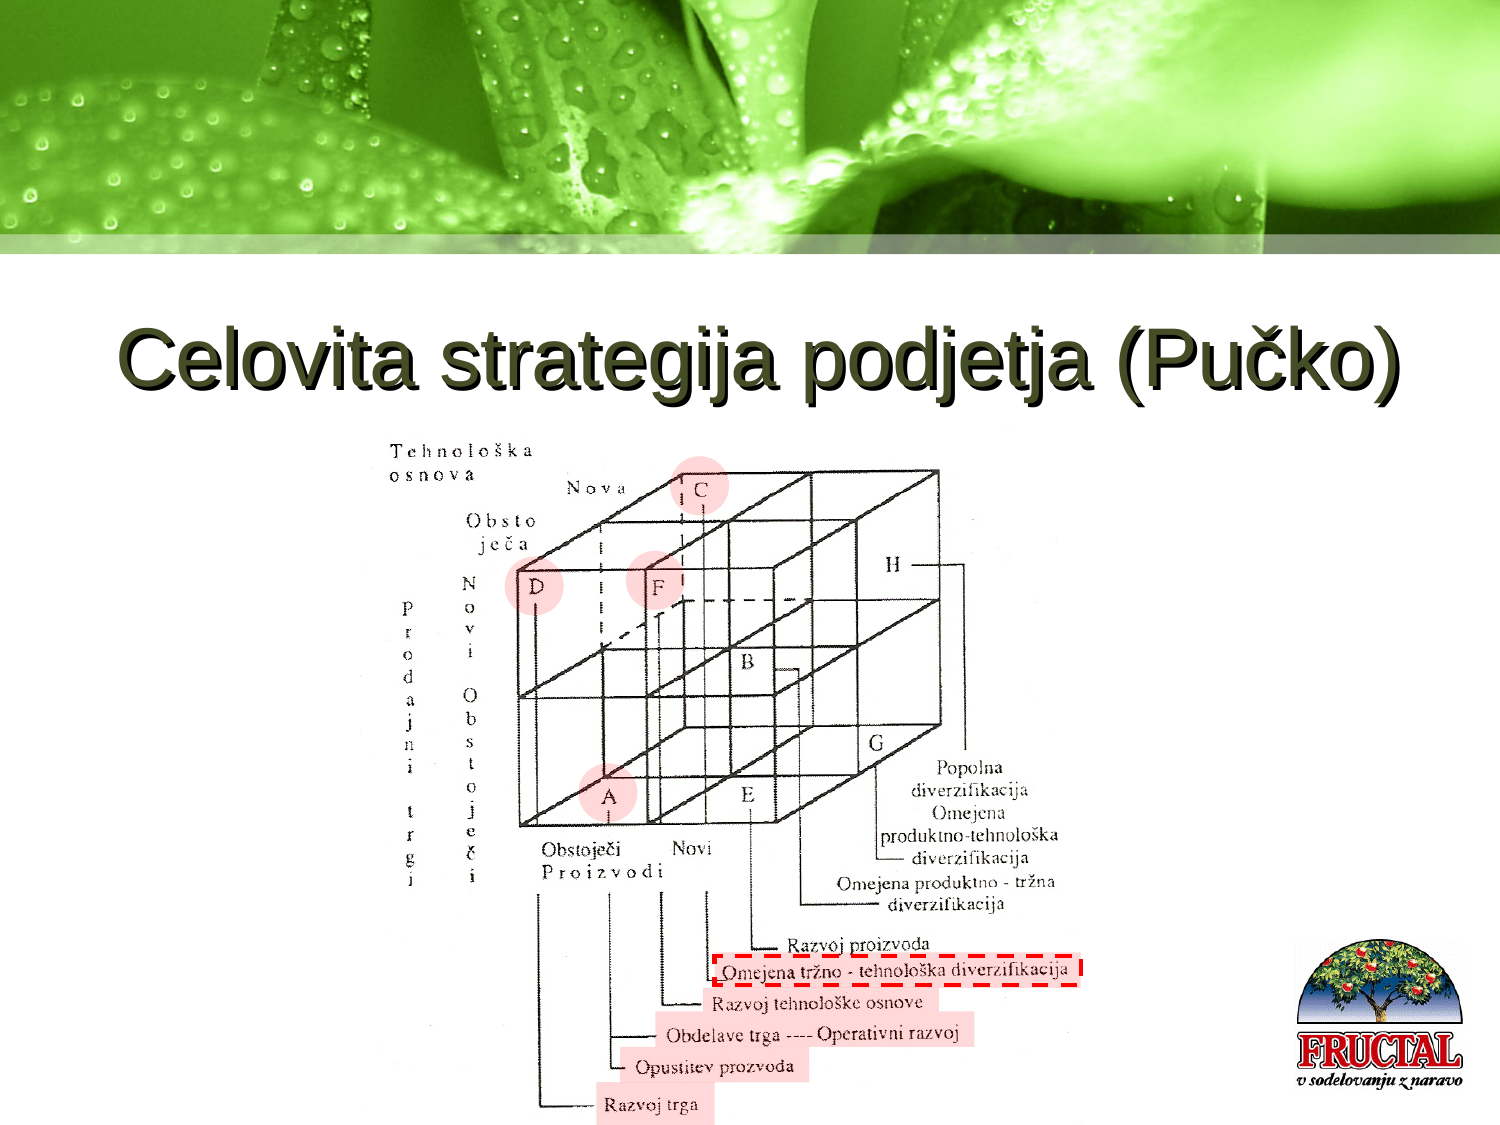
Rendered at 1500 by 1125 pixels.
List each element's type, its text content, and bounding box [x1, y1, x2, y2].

picture [0, 0, 1500, 1125]
text_box [504, 556, 564, 616]
text_box [669, 456, 730, 516]
text_box [578, 763, 638, 823]
text_box [596, 952, 1081, 1125]
title Celovita strategija podjetja (Pučko) [100, 271, 1438, 435]
text_box [625, 550, 685, 610]
